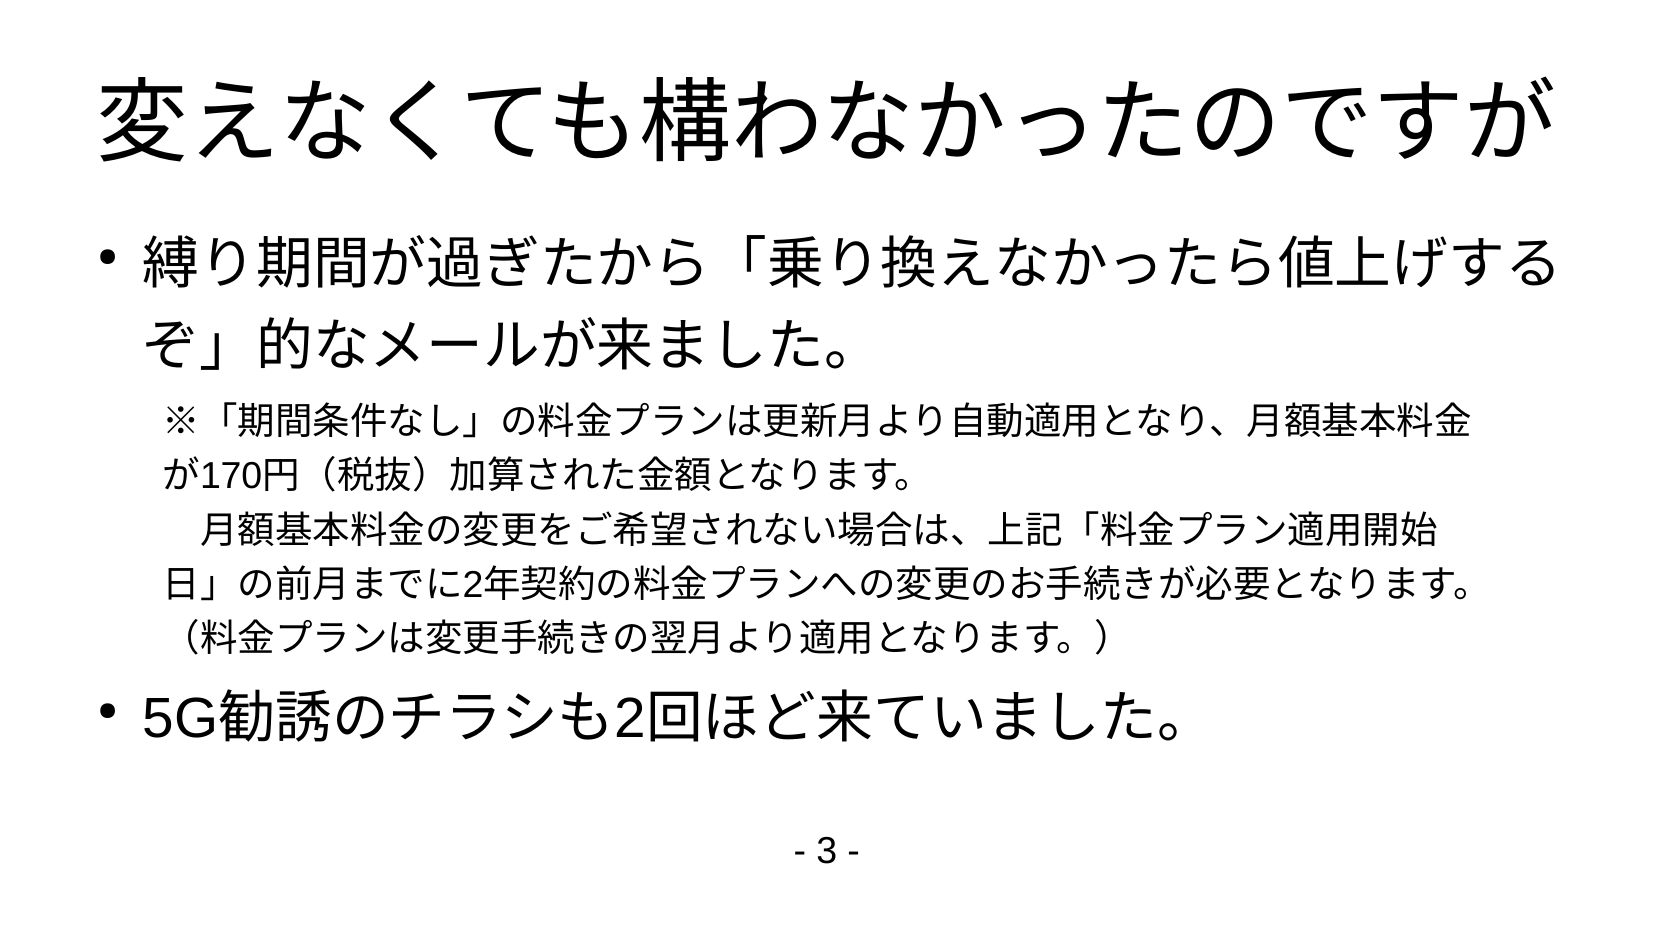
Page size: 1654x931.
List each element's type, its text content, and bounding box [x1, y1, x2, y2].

text_box ※「期間条件なし」の料金プランは更新月より自動適用となり、月額基本料金が170円（税抜）加算された金額となります。 月額基本料金の変更をご希望されない場合は、上記「料金プラン適用開始日」の前月までに2年契約の料金プランへの変更のお手続きが必要となります。（料金プランは変更手続きの翌月より適用となります。） [147, 383, 1506, 638]
title 変えなくても構わなかったのですが [82, 37, 1571, 193]
text_box - <番号> - [703, 815, 950, 886]
list 縛り期間が過ぎたから「乗り換えなかったら値上げするぞ」的なメールが来ました。 5G勧誘のチラシも2回ほど来ていました。 [82, 217, 1571, 758]
